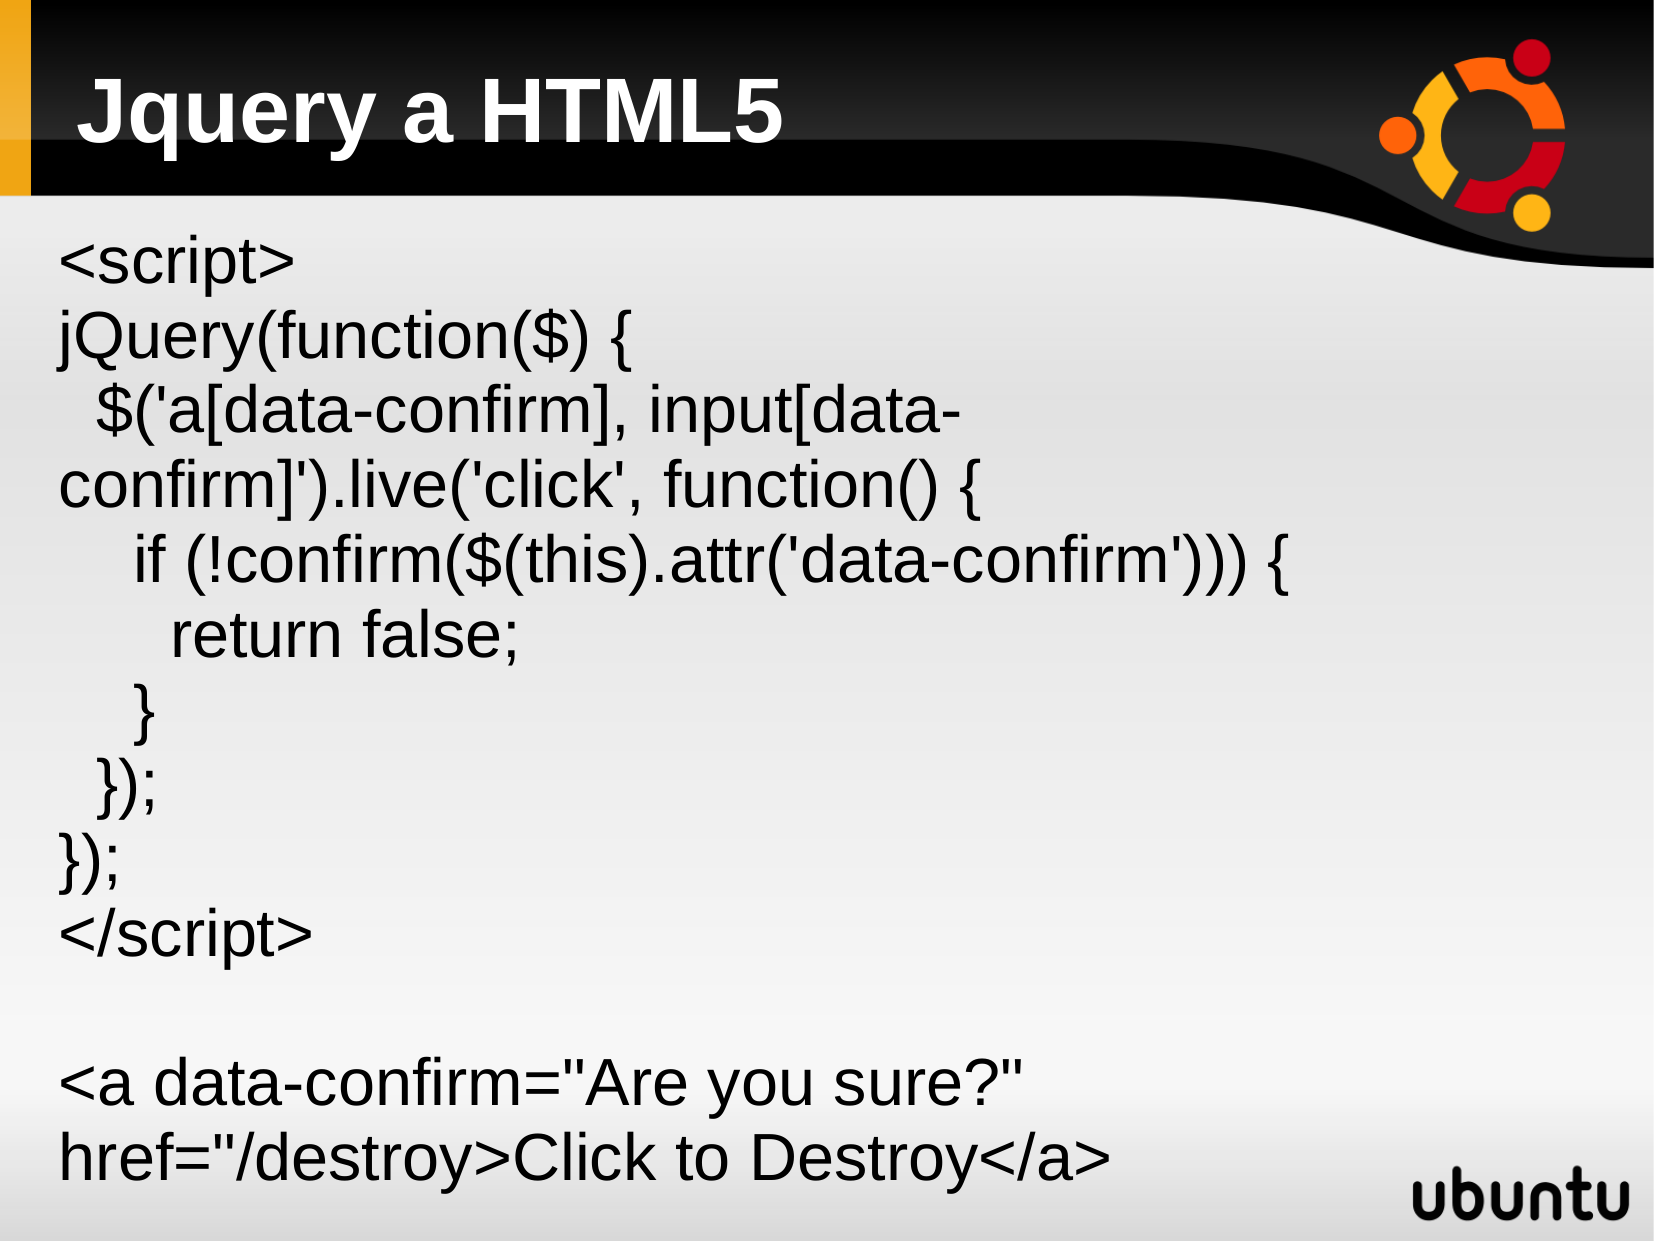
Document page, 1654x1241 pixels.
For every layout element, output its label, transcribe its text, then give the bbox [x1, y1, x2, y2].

list <script> jQuery(function($) { $('a[data-confirm], input[data-confirm]').live('click', function() { if (!confirm($(this).attr('data-confirm'))) { return false; } }); }); </script> <a data-confirm="Are you sure?" href="/destroy>Click to Destroy</a> [59, 222, 1548, 1241]
title Jquery a HTML5 [76, 14, 1565, 207]
picture [0, 0, 1654, 1241]
